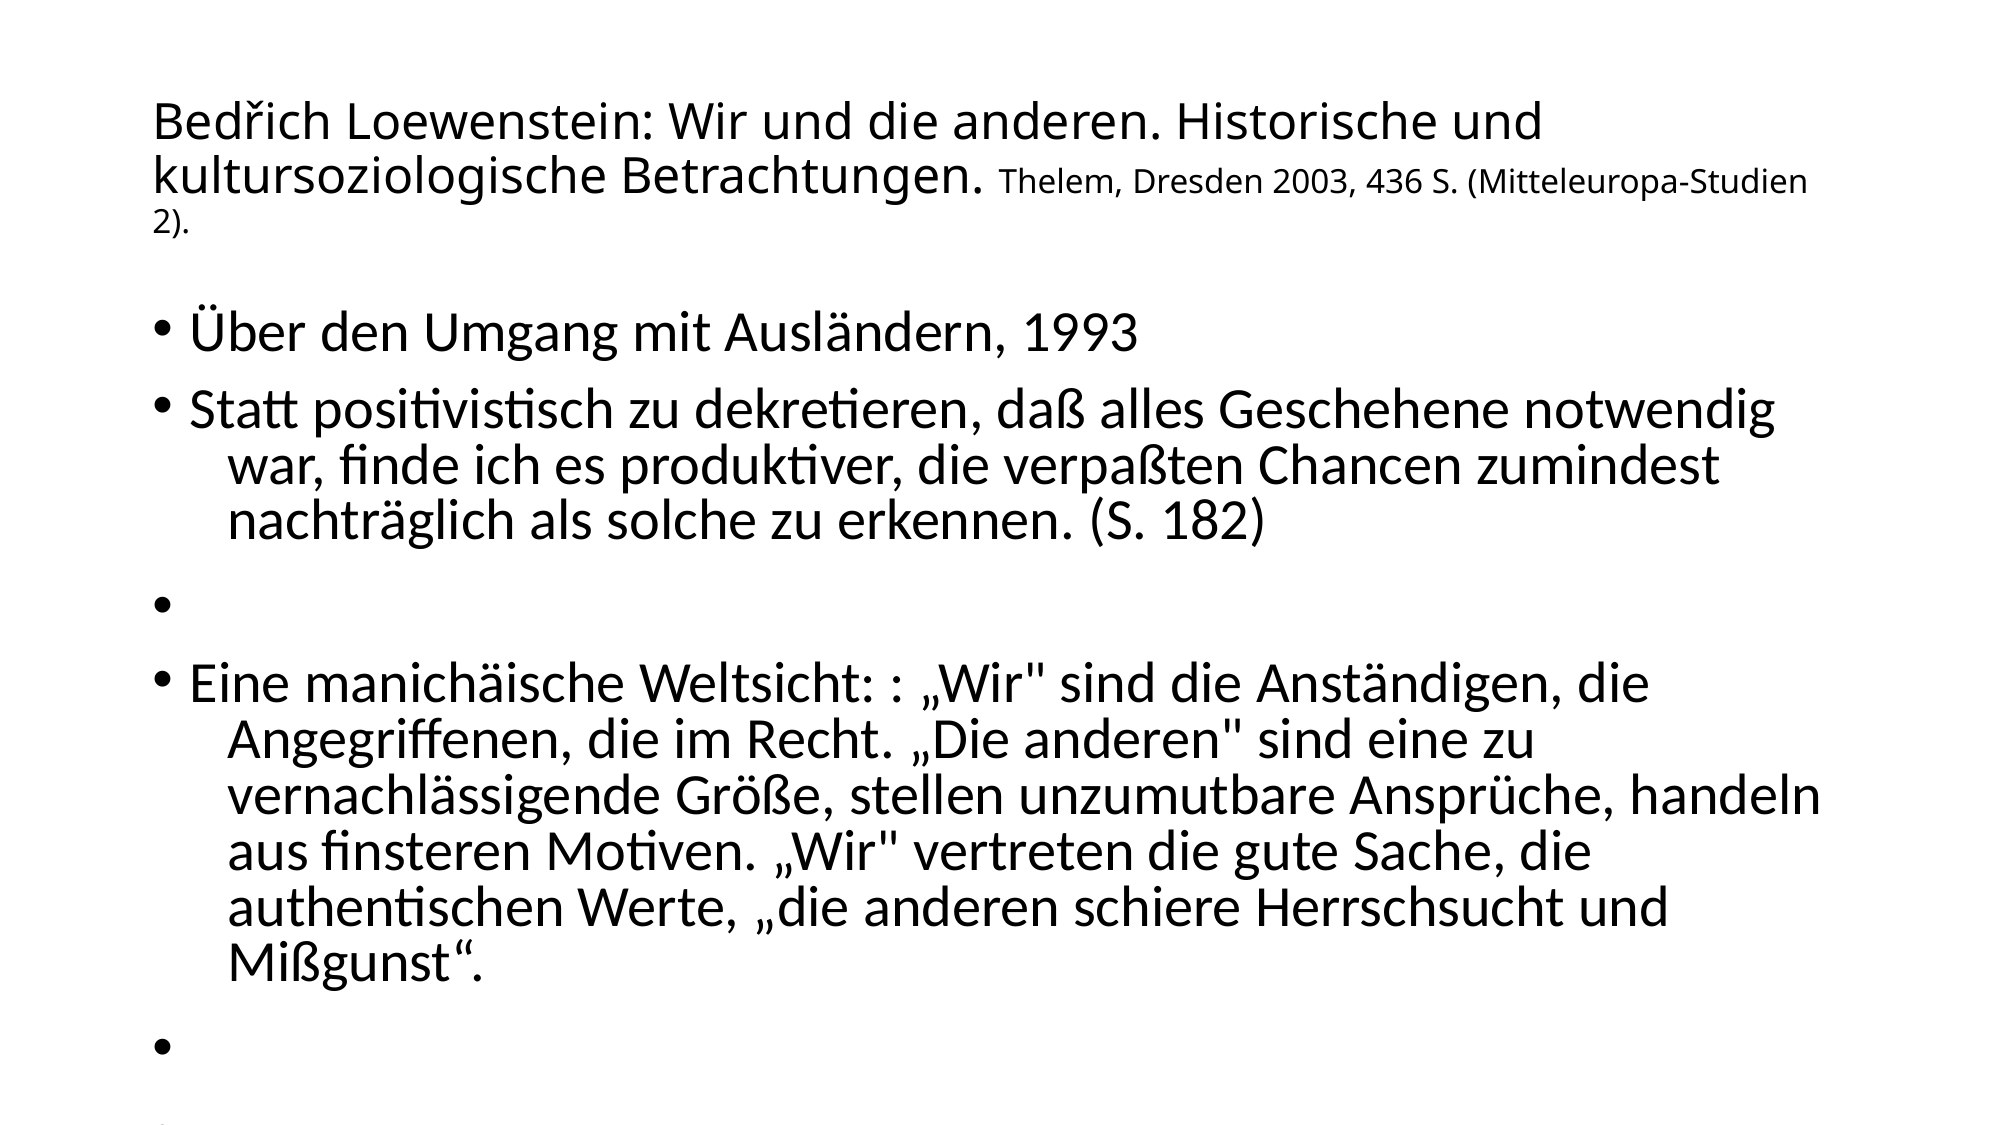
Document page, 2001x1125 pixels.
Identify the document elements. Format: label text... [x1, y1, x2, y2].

title Bedřich Loewenstein: Wir und die anderen. Historische und kultursoziologische Betrachtungen. Thelem, Dresden 2003, 436 S. (Mitteleuropa-Studien 2). [137, 59, 1863, 278]
list Über den Umgang mit Ausländern, 1993 Statt positivistisch zu dekretieren, daß alles Geschehene notwendig war, finde ich es produktiver, die verpaßten Chancen zumindest nachträglich als solche zu erkennen. (S. 182) Eine manichäische Weltsicht: : „Wir" sind die Anständigen, die Angegriffenen, die im Recht. „Die anderen" sind eine zu vernachlässigende Größe, stellen unzumutbare Ansprüche, handeln aus finsteren Motiven. „Wir" vertreten die gute Sache, die authentischen Werte, „die anderen schiere Herrschsucht und Mißgunst“. [137, 299, 1863, 1014]
